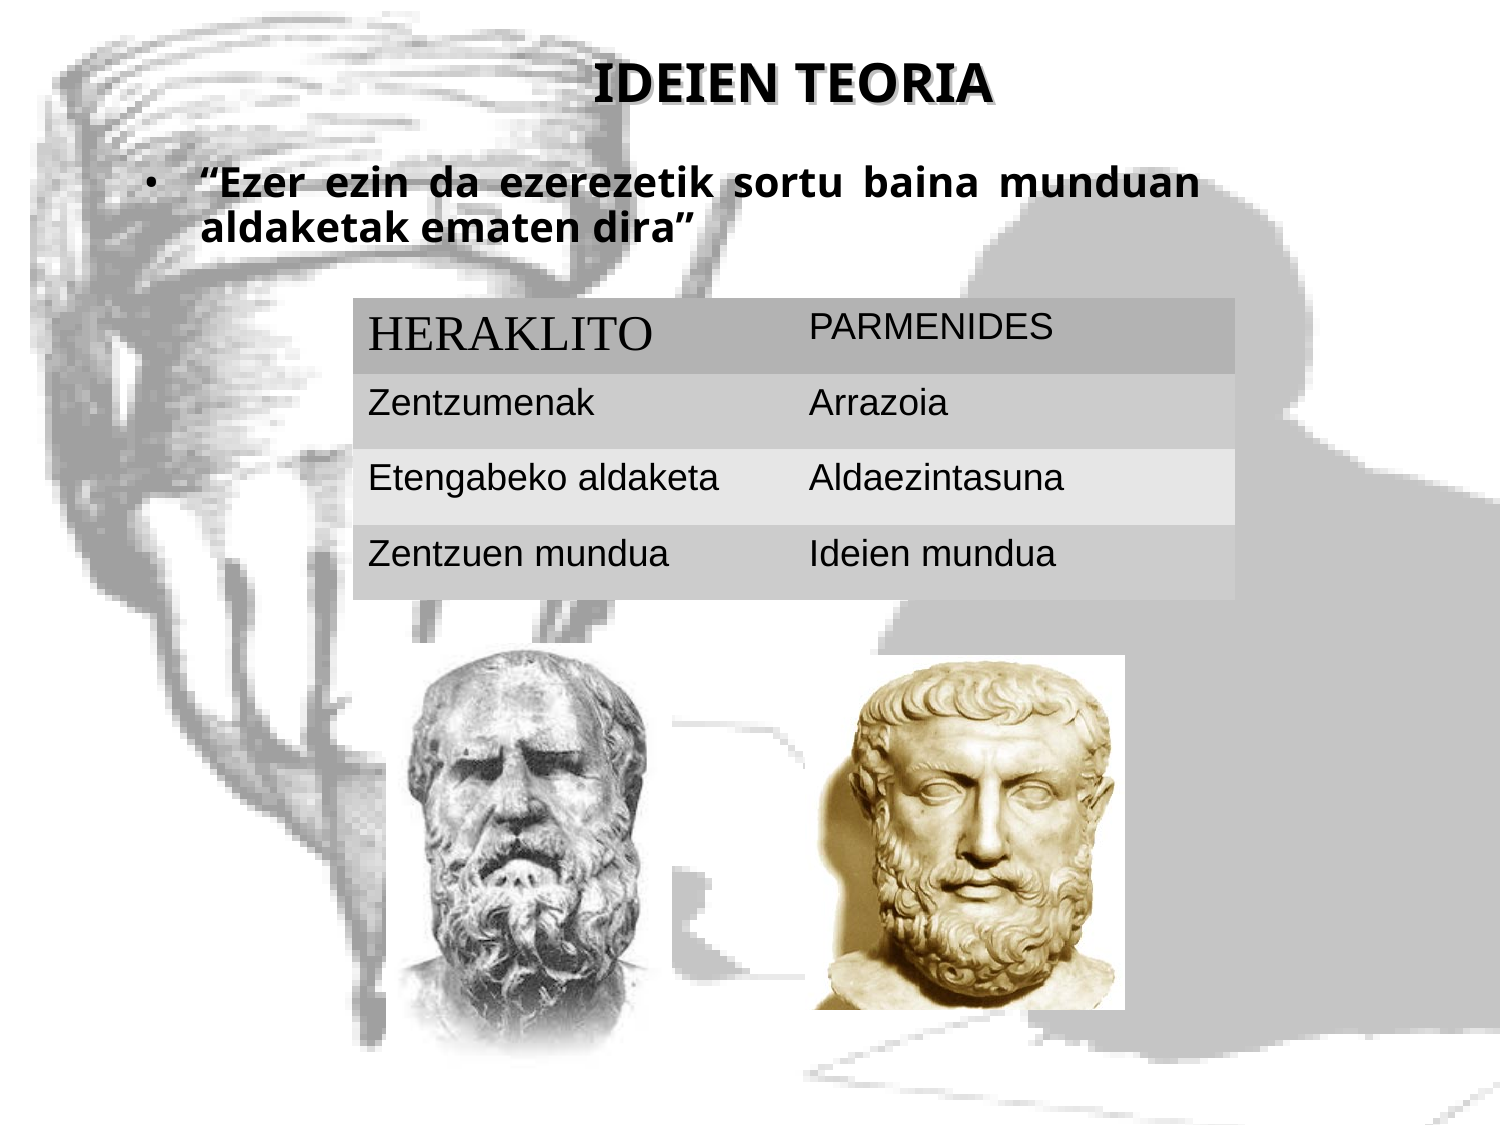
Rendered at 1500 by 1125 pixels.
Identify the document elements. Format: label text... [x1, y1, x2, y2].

table_cell Ideien mundua [794, 525, 1235, 600]
table_cell Arrazoia [794, 374, 1235, 449]
table_cell Etengabeko aldaketa [353, 449, 794, 525]
picture [0, 11, 1500, 1125]
title IDEIEN TEORIA [474, 37, 1113, 153]
table_header PARMENIDES [794, 298, 1235, 374]
table_cell Aldaezintasuna [794, 449, 1235, 525]
table_cell Zentzumenak [353, 374, 794, 449]
table_header HERAKLITO [353, 298, 794, 374]
list “Ezer ezin da ezerezetik sortu baina munduan aldaketak ematen dira” [129, 153, 1217, 1042]
table_cell Zentzuen mundua [353, 525, 794, 600]
